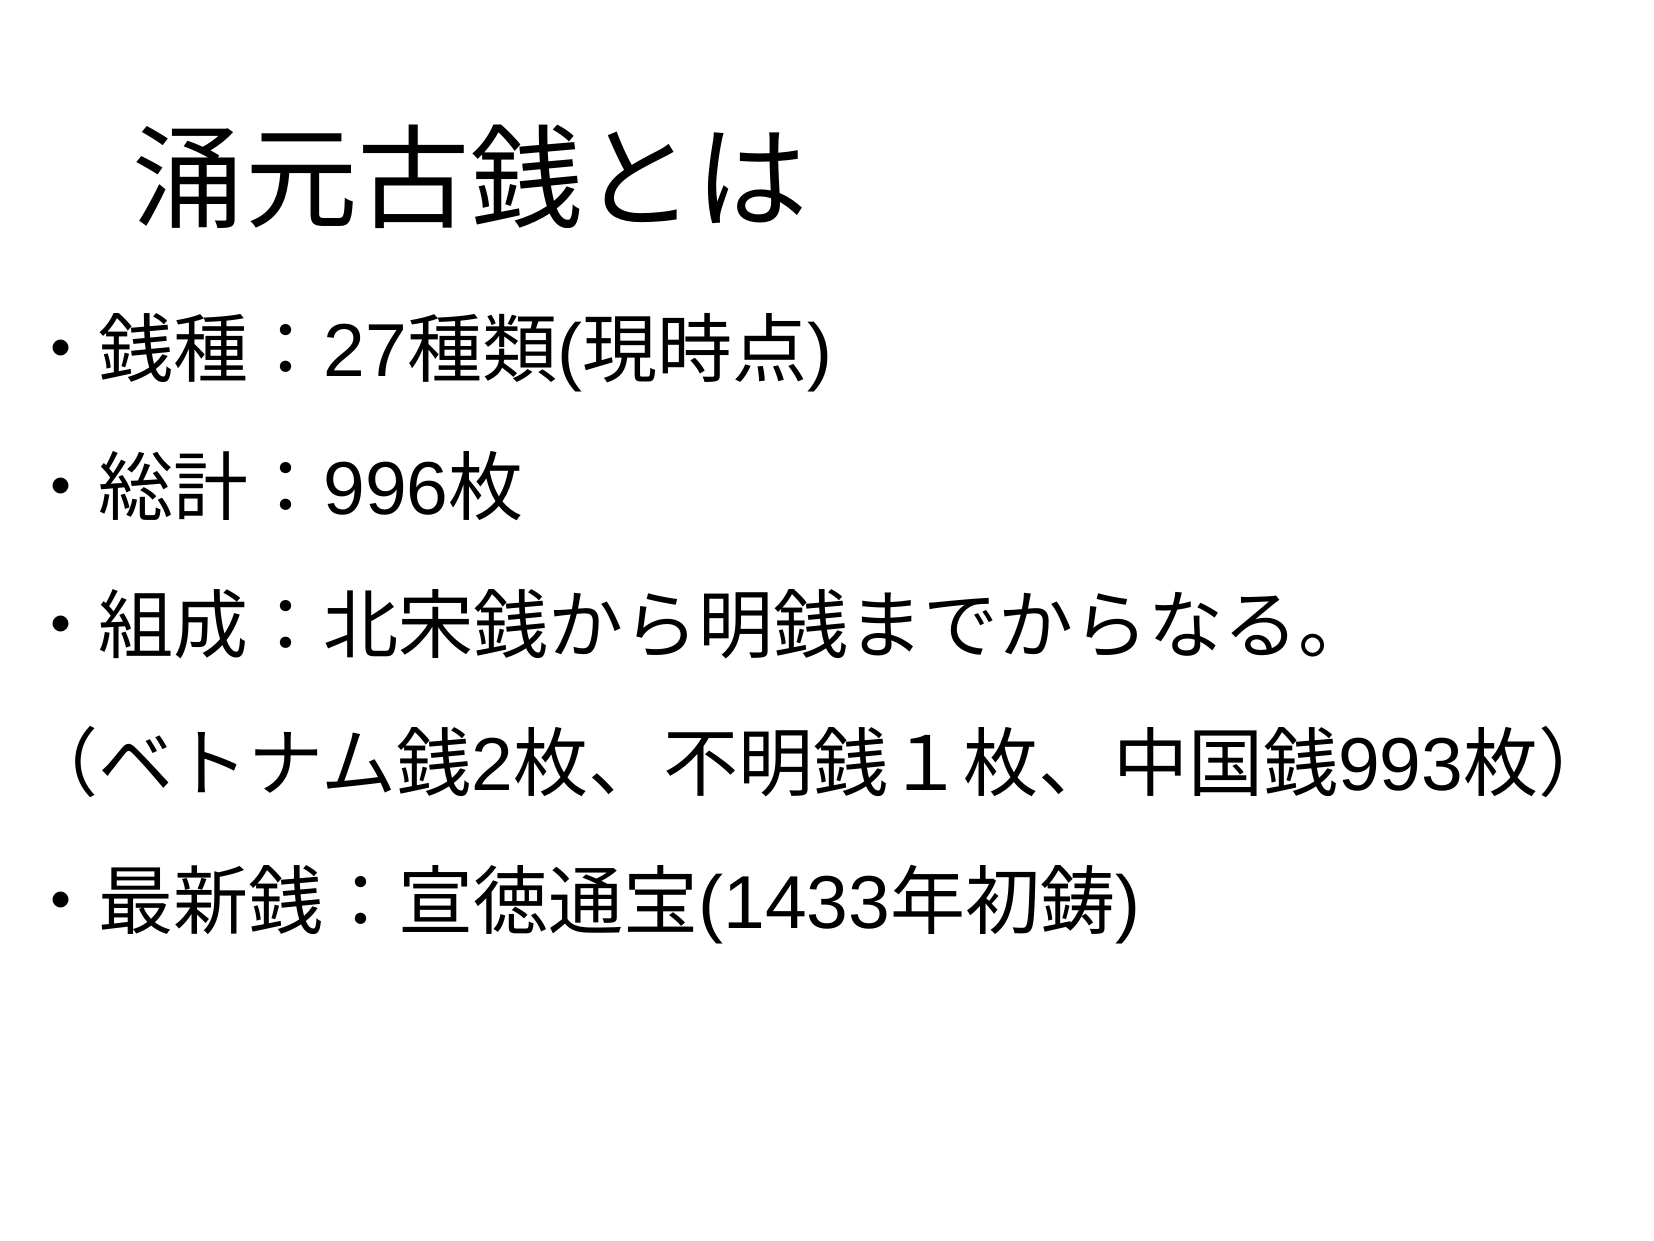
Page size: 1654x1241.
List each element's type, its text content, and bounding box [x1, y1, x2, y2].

text_box 涌元古銭とは [118, 99, 1193, 250]
list ・銭種：27種類(現時点) ・総計：996枚 ・組成：北宋銭から明銭までからなる。 （ベトナム銭2枚、不明銭１枚、中国銭993枚） ・最新銭：宣徳通宝(1433年初鋳) [23, 289, 1654, 1201]
